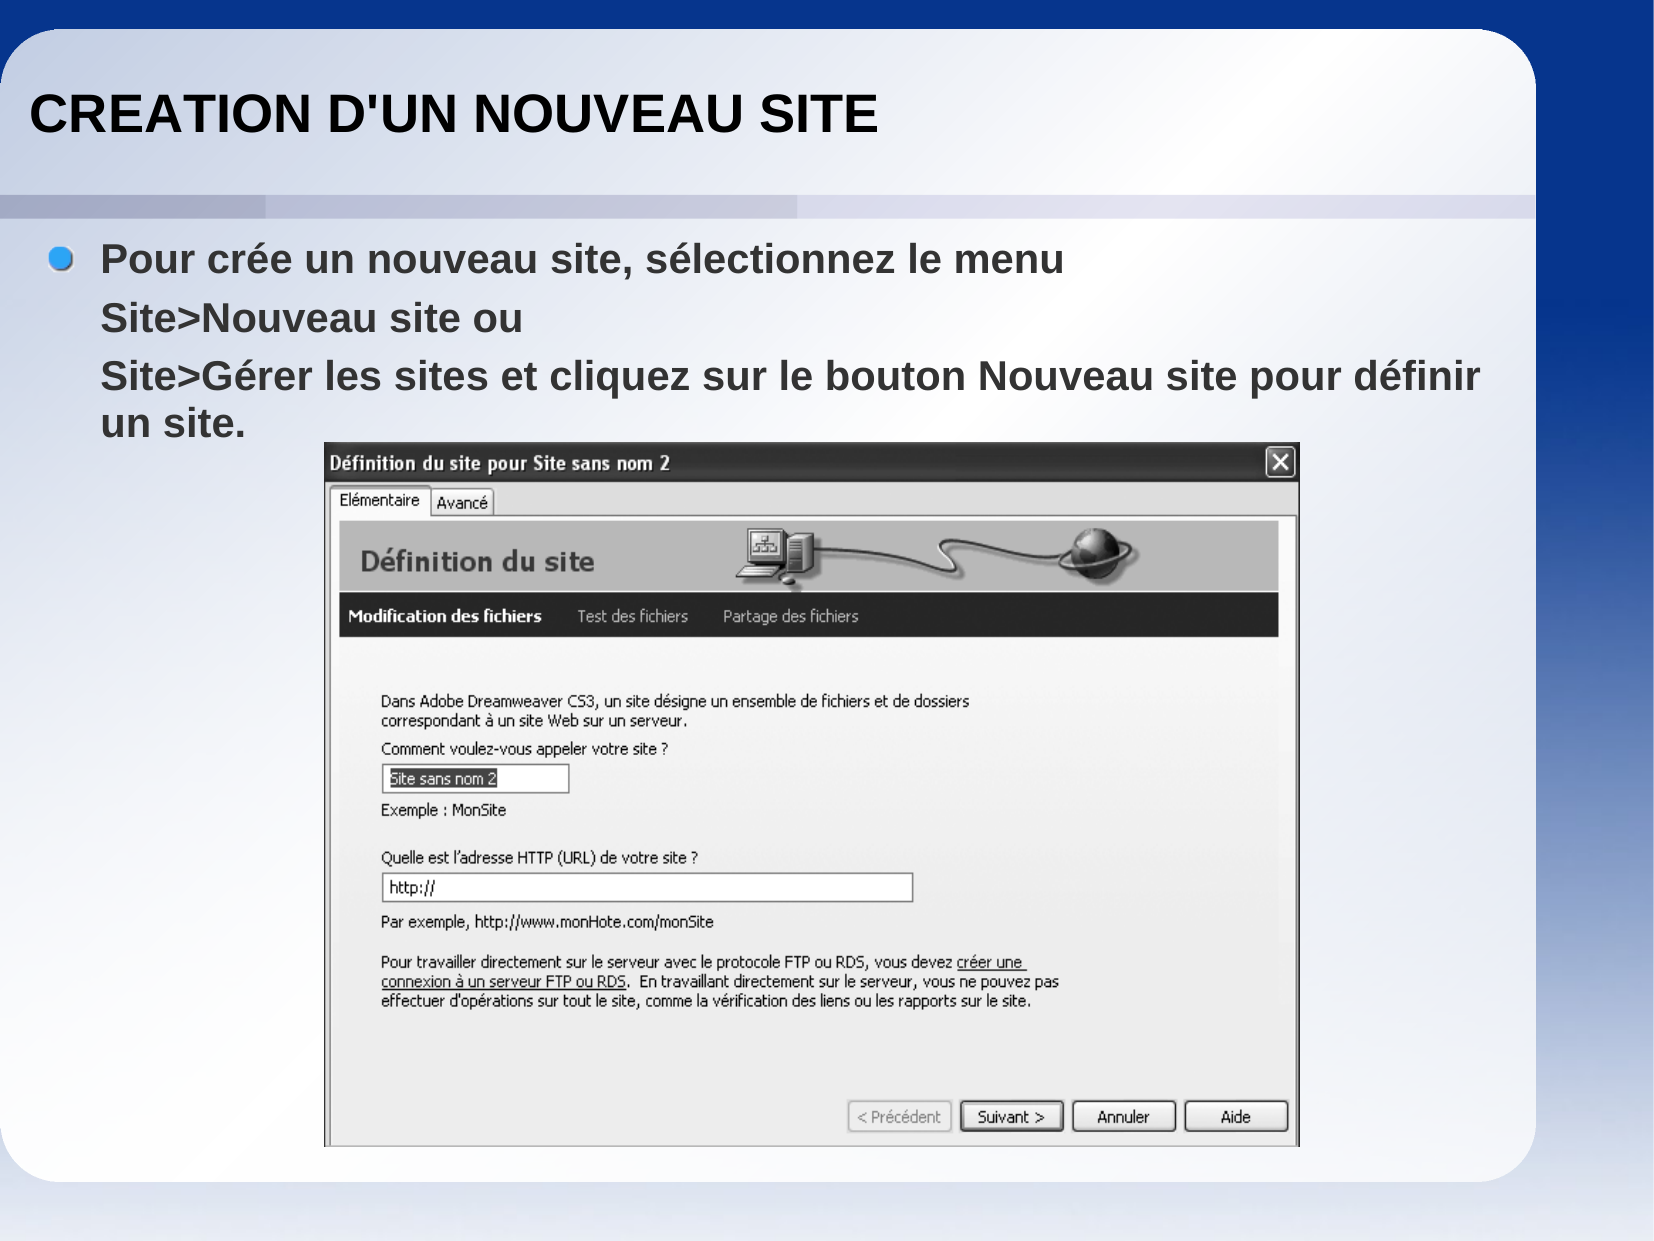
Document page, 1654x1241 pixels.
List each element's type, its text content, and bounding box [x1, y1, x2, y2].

picture [0, 0, 1654, 1241]
picture [324, 442, 1300, 1147]
list Pour crée un nouveau site, sélectionnez le menu Site>Nouveau site ou Site>Gérer les sites et cliquez sur le bouton Nouveau site pour définir un site. [29, 236, 1506, 1152]
title CREATION D'UN NOUVEAU SITE [29, 49, 1506, 178]
